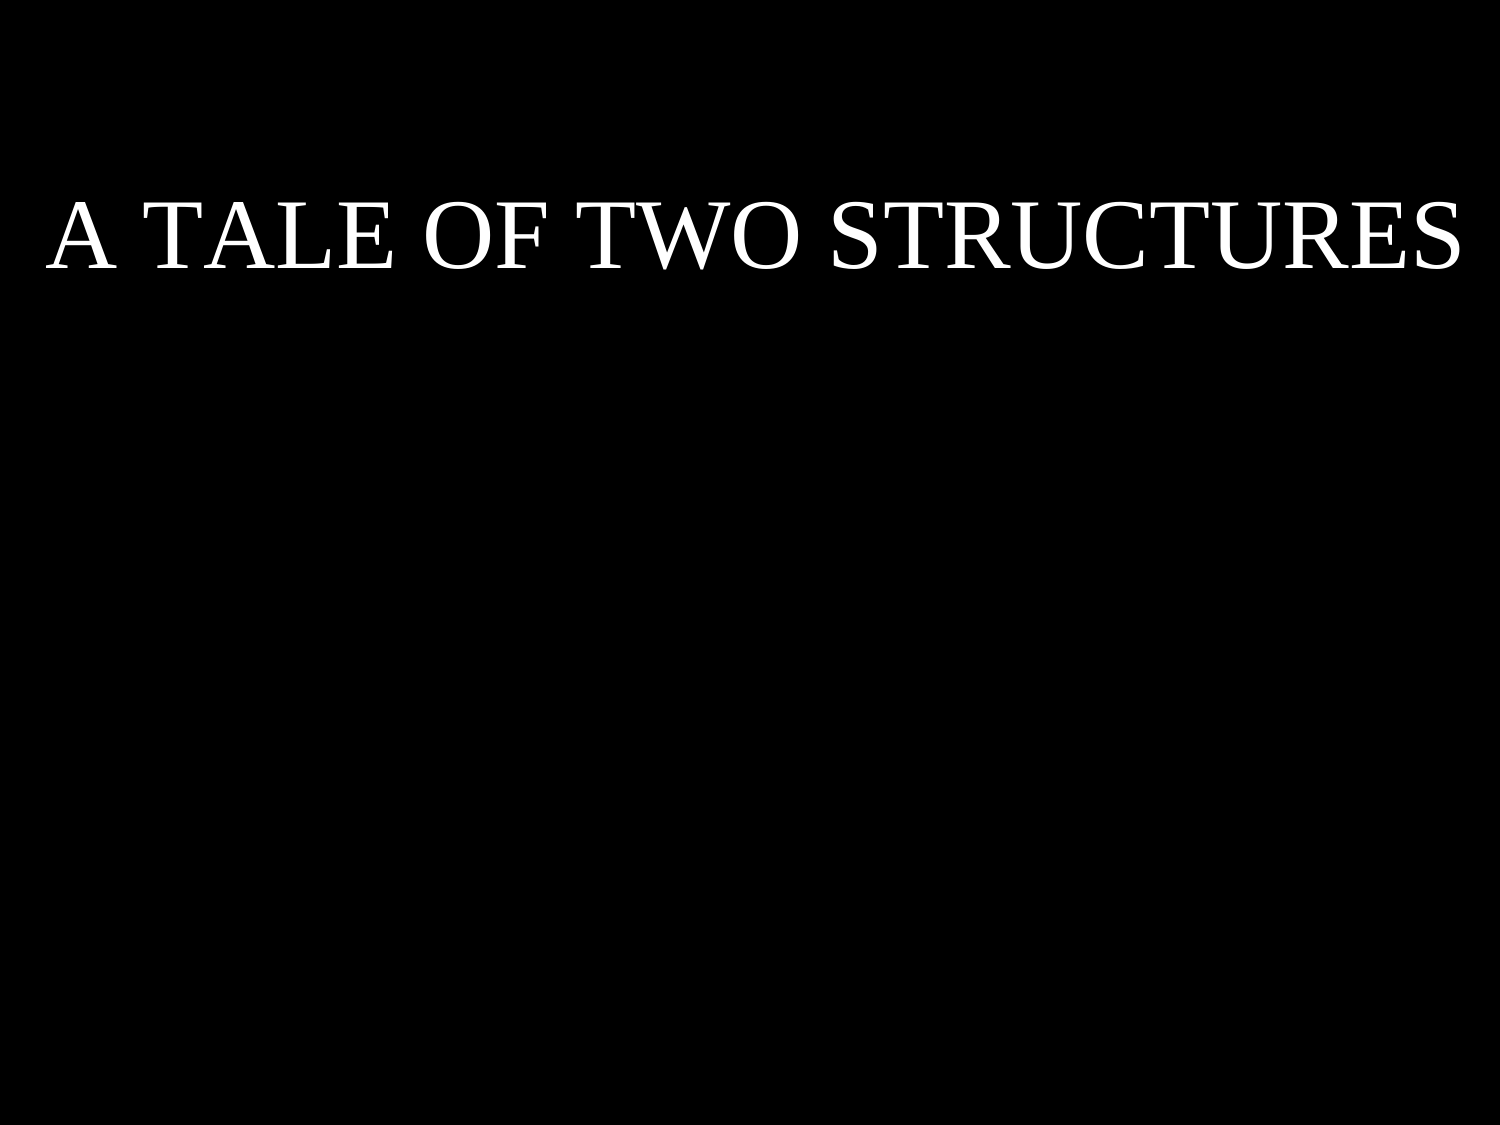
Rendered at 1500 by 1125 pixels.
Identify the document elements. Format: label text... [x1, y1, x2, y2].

title A TALE OF TWO STRUCTURES [12, 56, 1500, 413]
